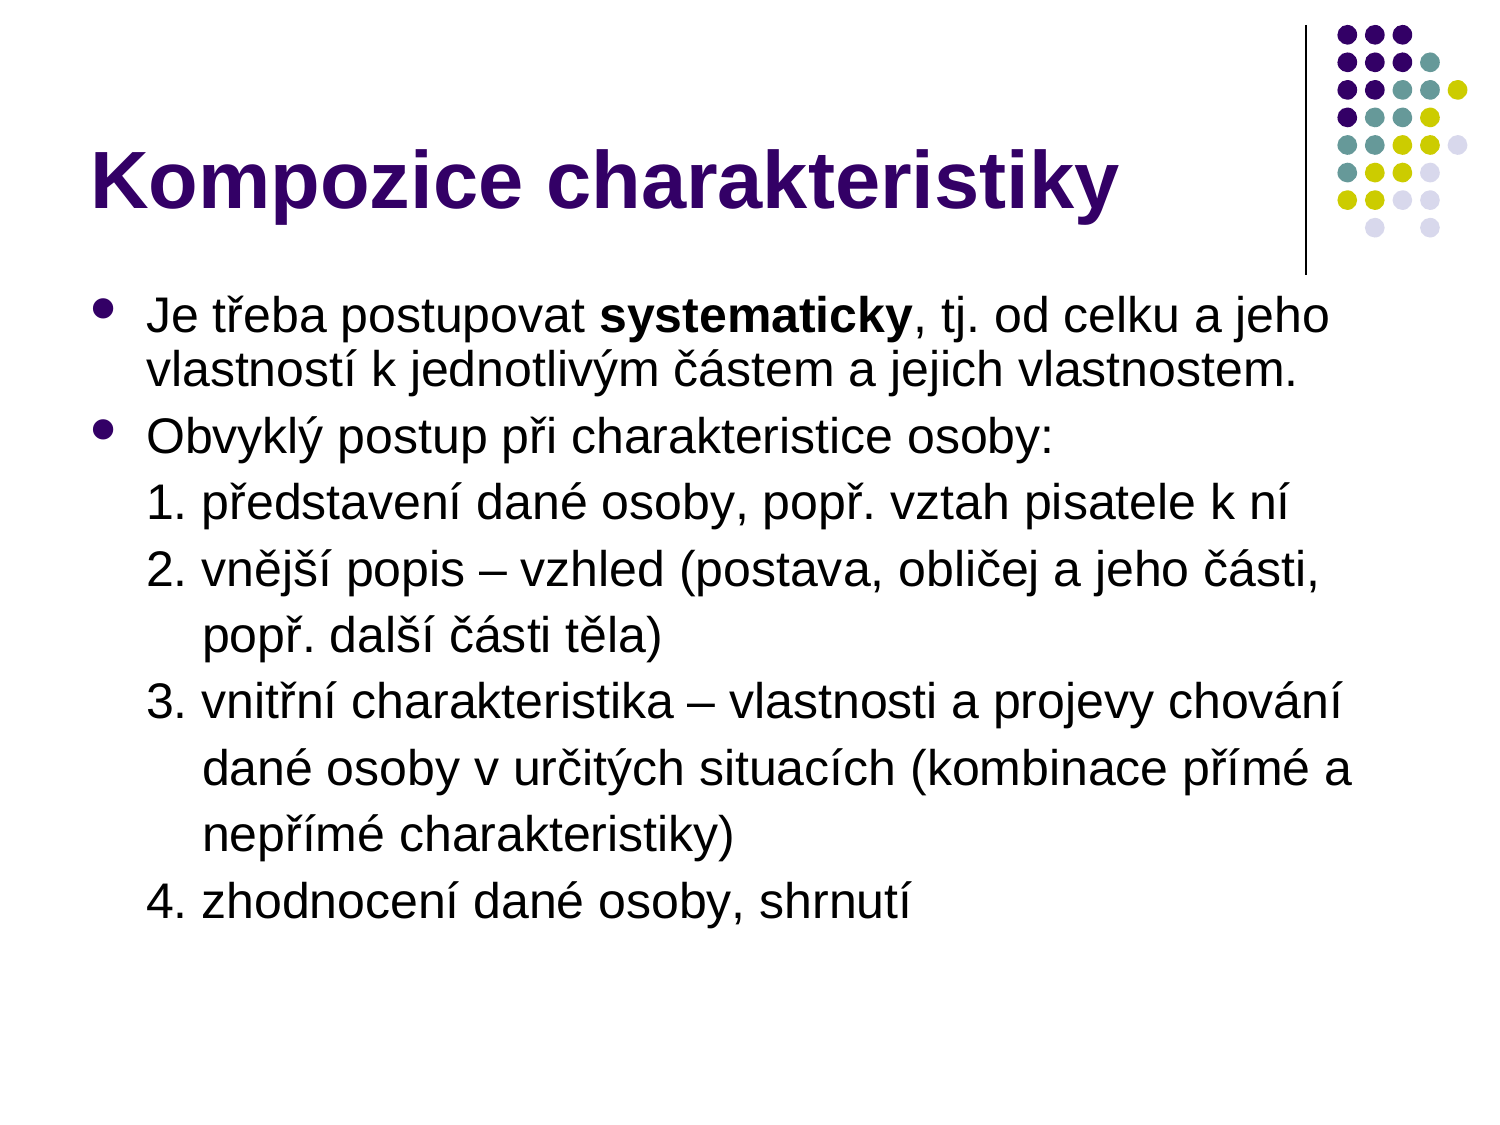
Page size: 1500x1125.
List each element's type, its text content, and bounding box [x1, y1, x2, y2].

list Je třeba postupovat systematicky, tj. od celku a jeho vlastností k jednotlivým částem a jejich vlastnostem. Obvyklý postup při charakteristice osoby: 1. představení dané osoby, popř. vztah pisatele k ní 2. vnější popis – vzhled (postava, obličej a jeho části, popř. další části těla) 3. vnitřní charakteristika – vlastnosti a projevy chování dané osoby v určitých situacích (kombinace přímé a nepřímé charakteristiky) 4. zhodnocení dané osoby, shrnutí [75, 282, 1426, 1006]
title Kompozice charakteristiky [74, 20, 1313, 233]
